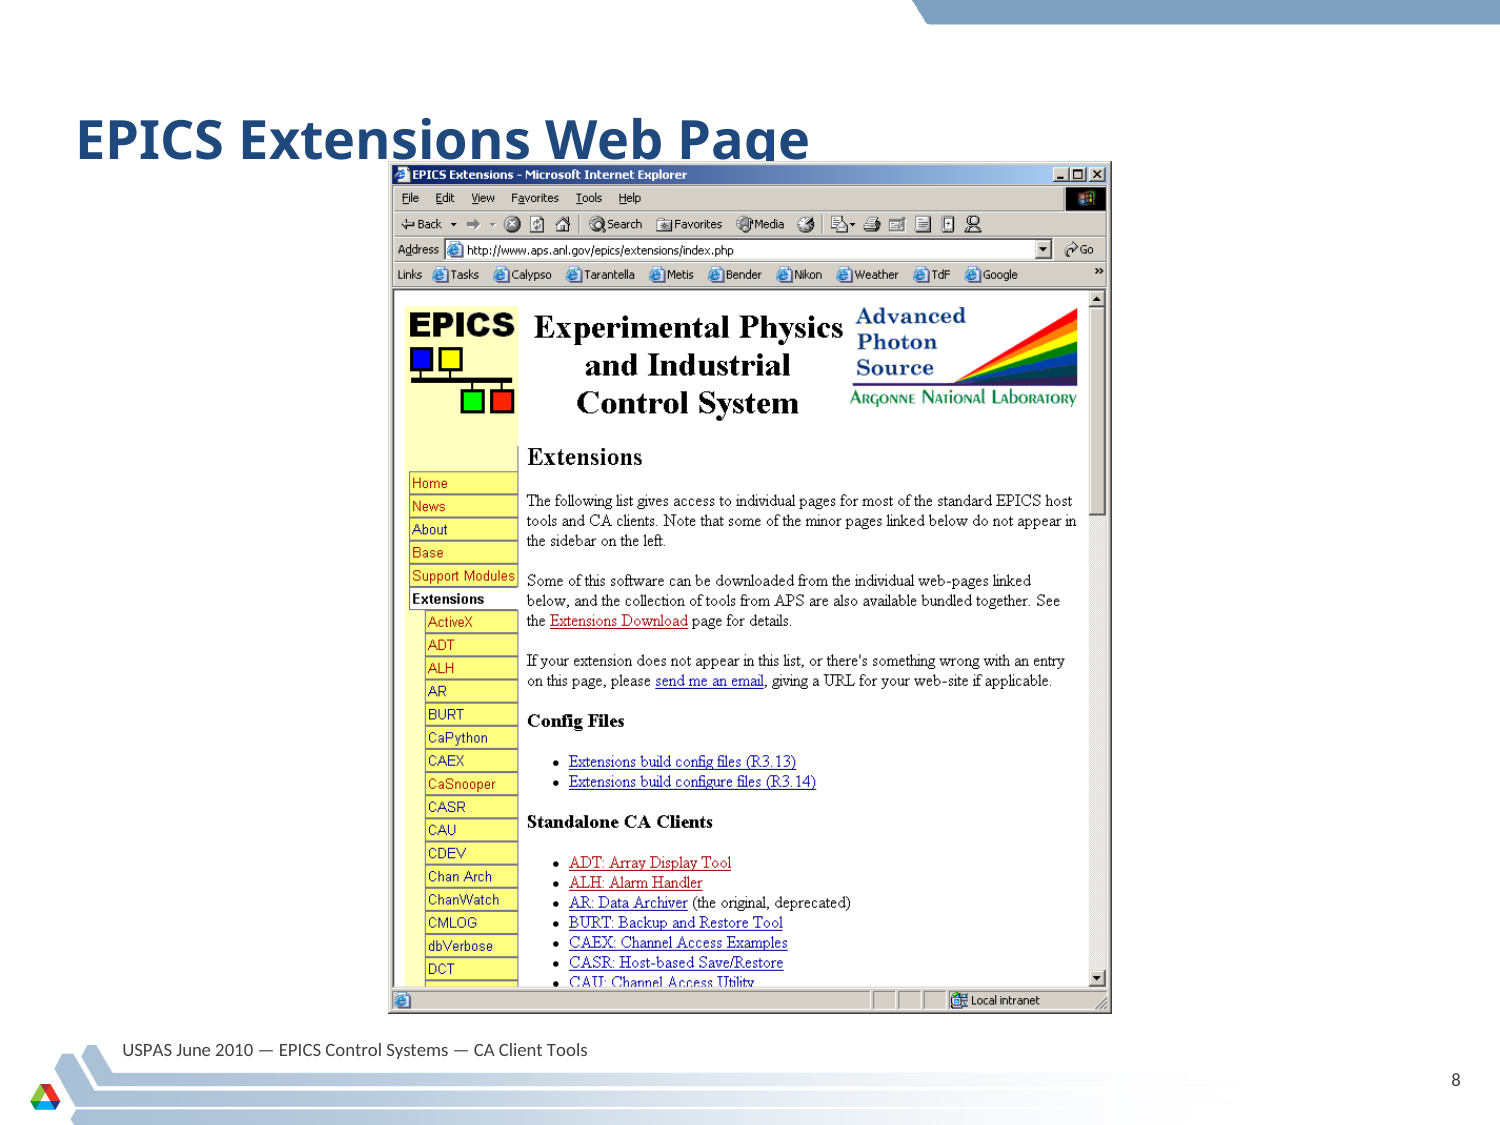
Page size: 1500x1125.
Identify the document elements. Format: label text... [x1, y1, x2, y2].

picture [388, 161, 1112, 1014]
title EPICS Extensions Web Page [75, 45, 1426, 233]
picture [0, 1037, 1500, 1125]
picture [0, 0, 1500, 26]
